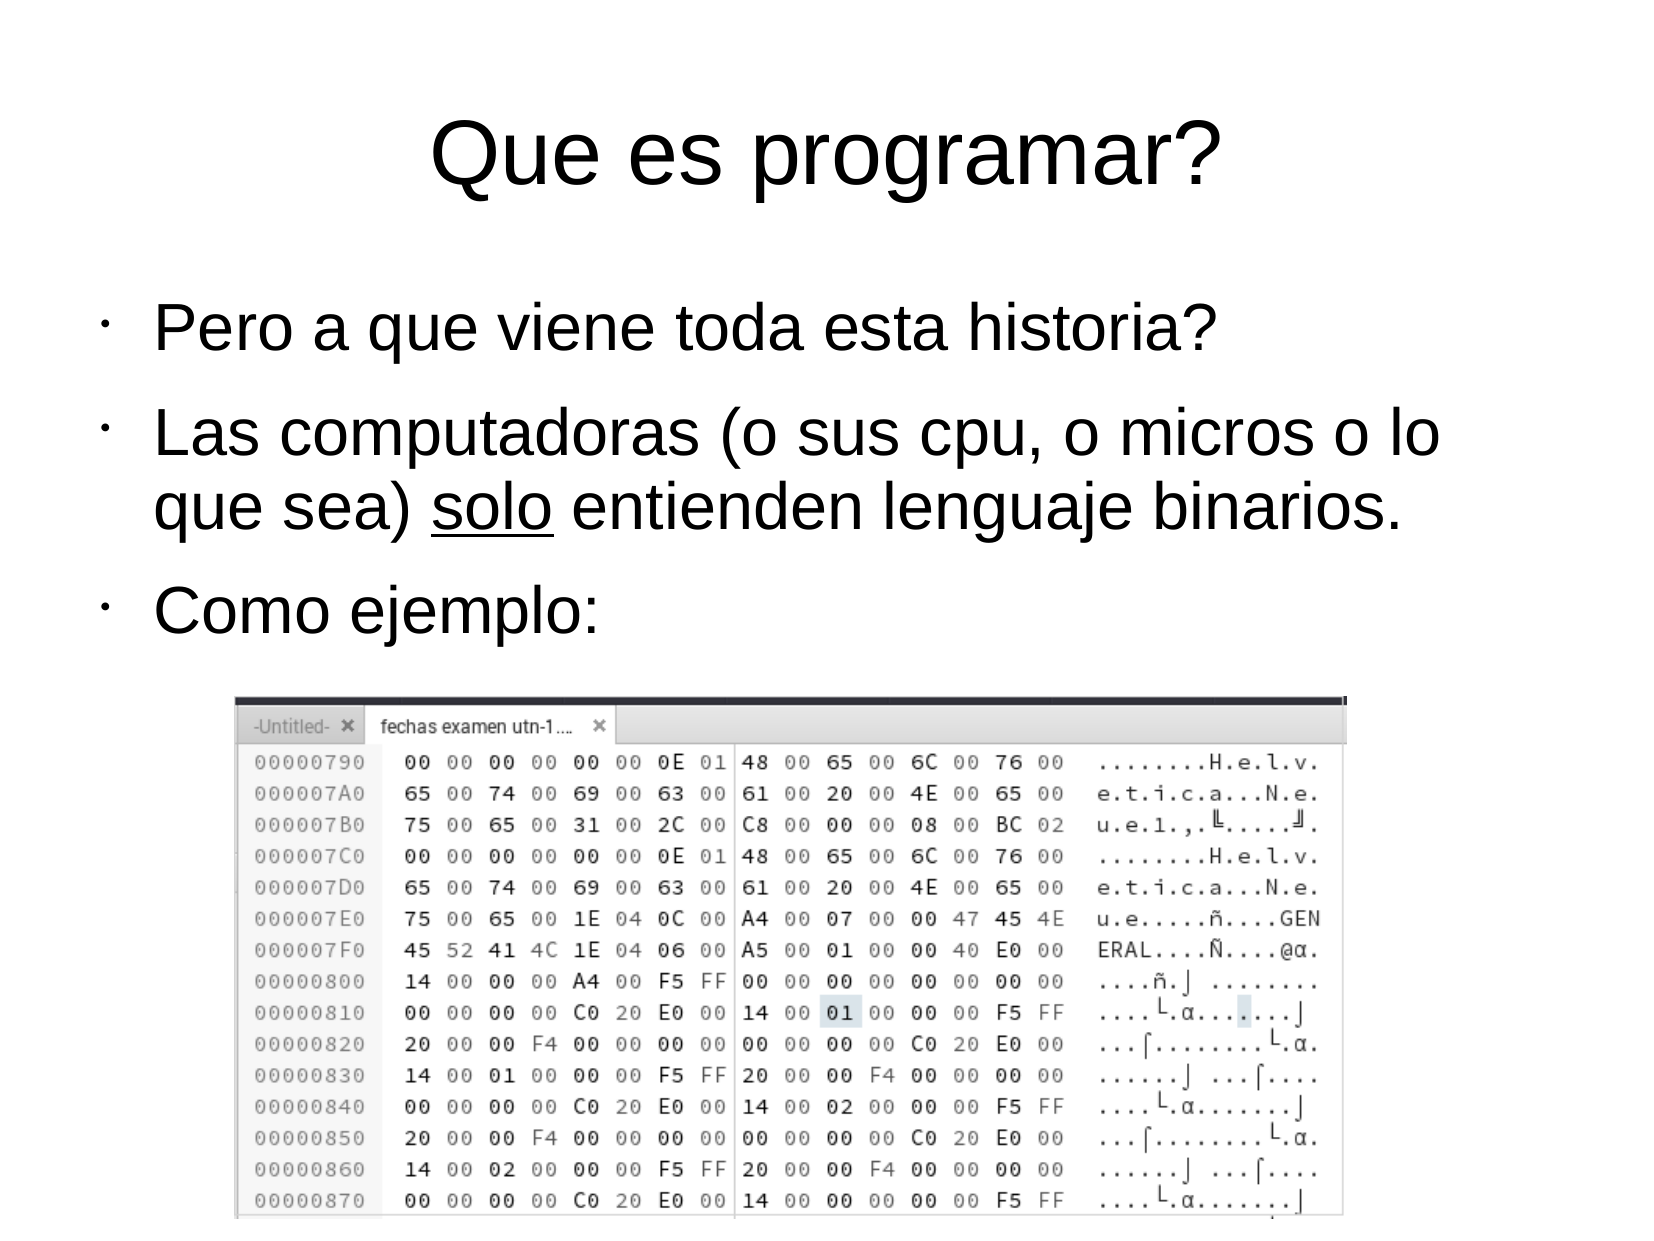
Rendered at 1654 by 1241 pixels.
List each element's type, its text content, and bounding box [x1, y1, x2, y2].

title Que es programar? [82, 49, 1571, 257]
picture [234, 696, 1347, 1219]
list Pero a que viene toda esta historia? Las computadoras (o sus cpu, o micros o lo que sea) solo entienden lenguaje binarios. Como ejemplo: [82, 290, 1571, 1010]
